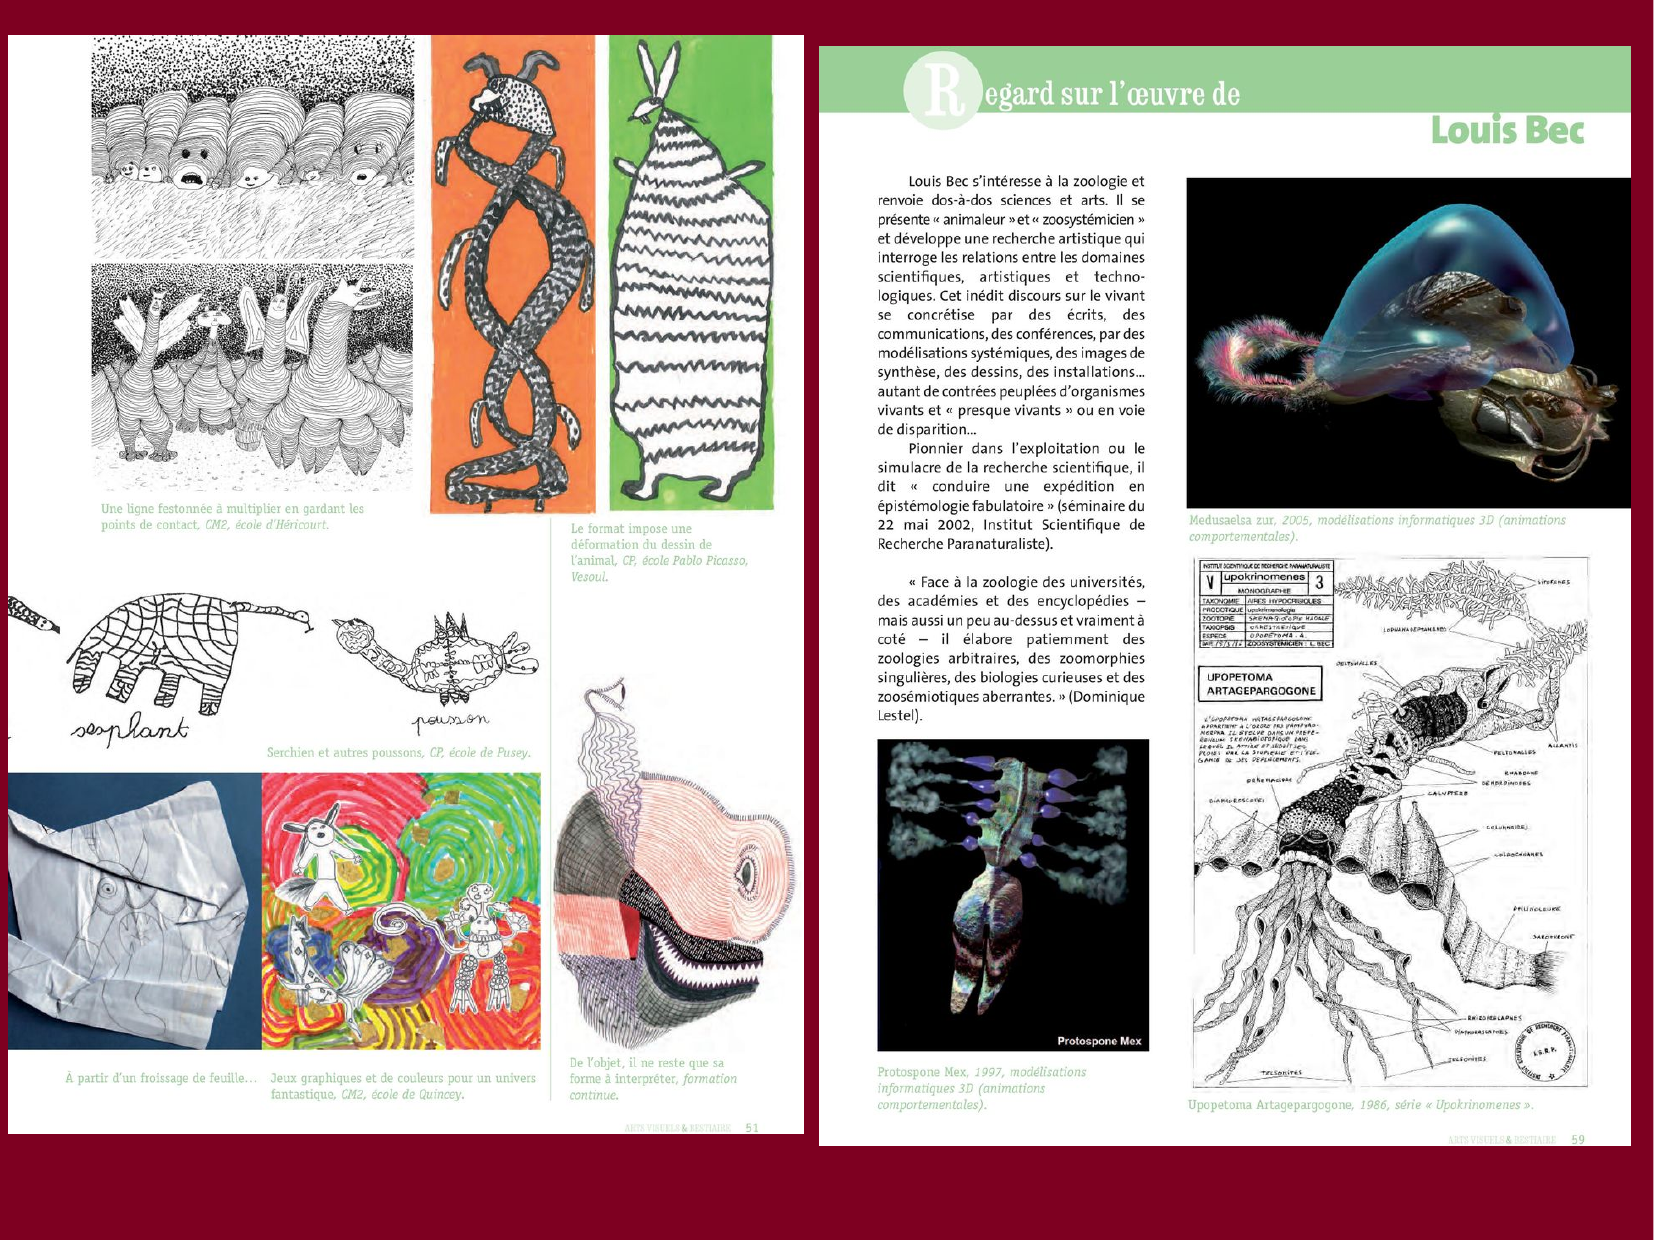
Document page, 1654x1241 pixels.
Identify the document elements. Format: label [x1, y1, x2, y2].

picture [819, 46, 1631, 1146]
picture [8, 35, 804, 1134]
